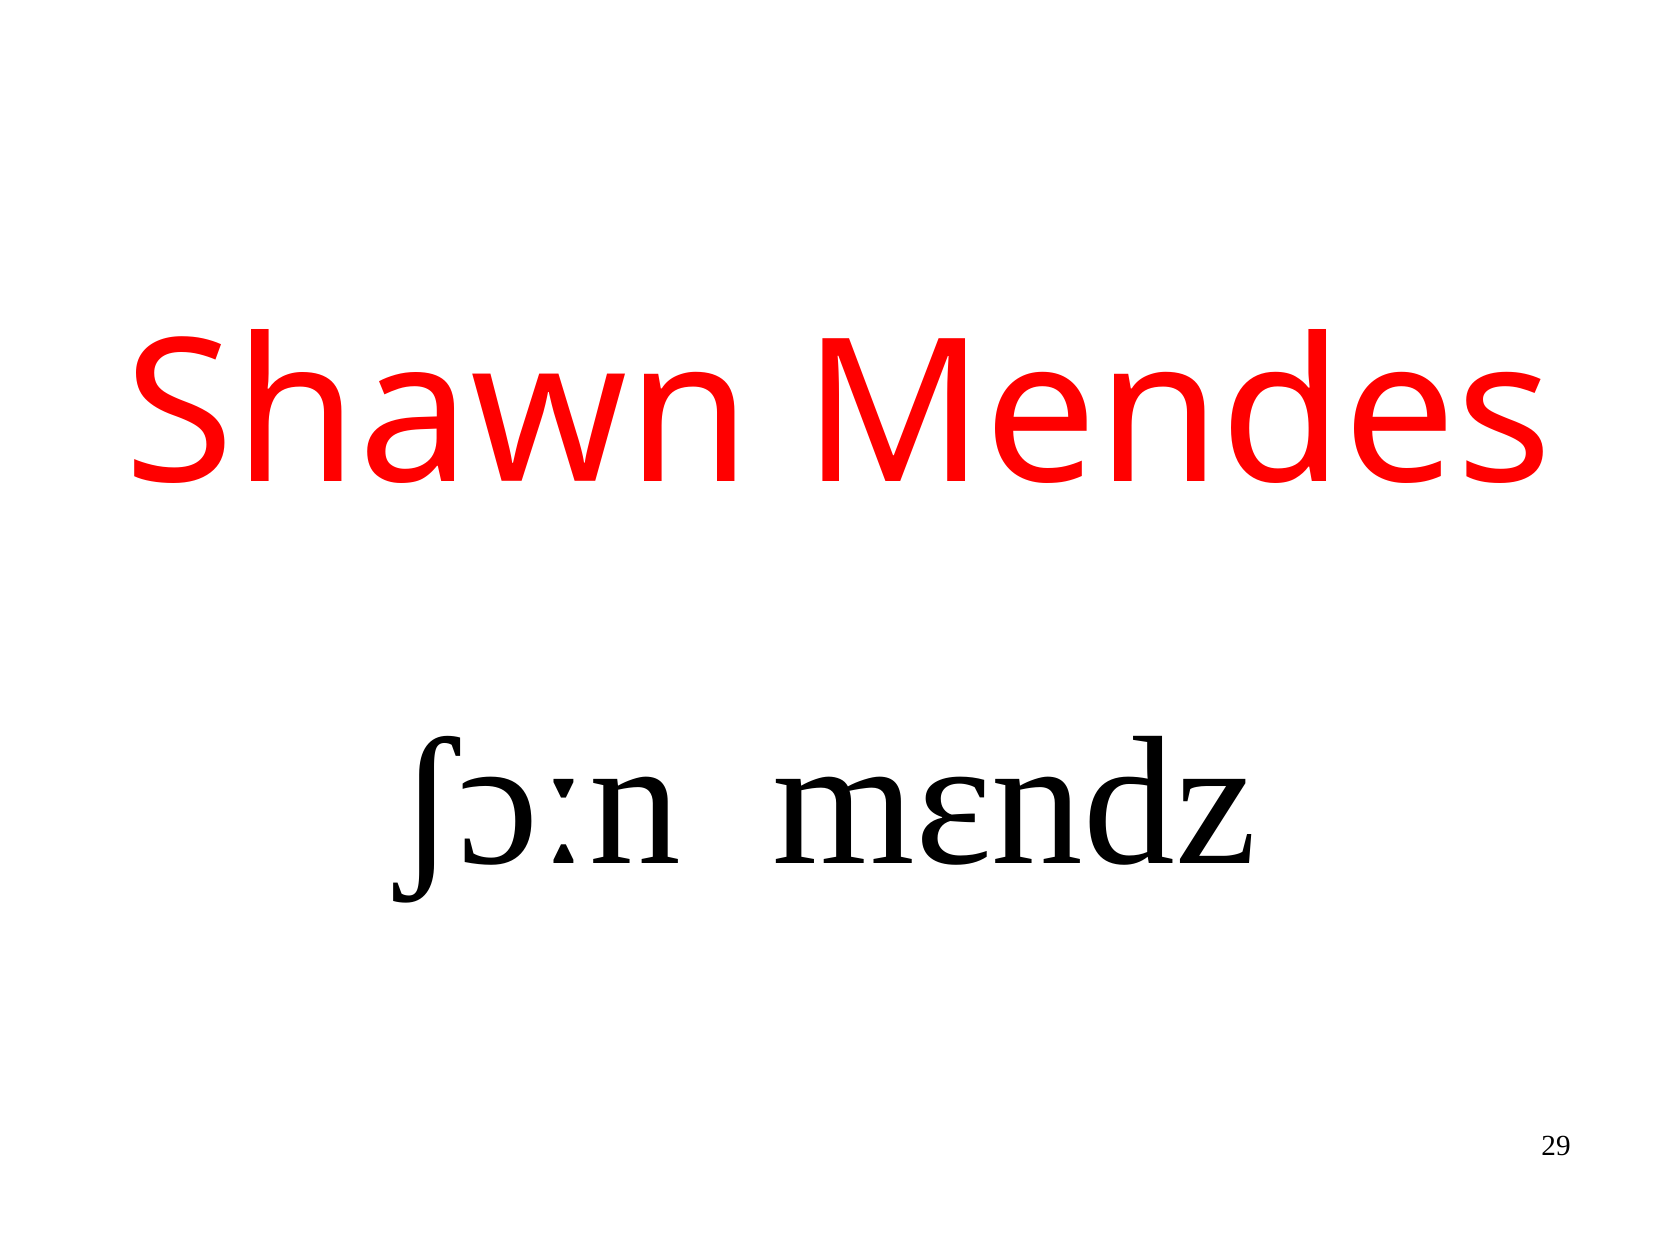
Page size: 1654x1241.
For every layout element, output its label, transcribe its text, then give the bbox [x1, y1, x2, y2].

text_box Shawn Mendes [82, 259, 1595, 675]
subtitle ʃɔːn mɛndz [82, 675, 1571, 1109]
